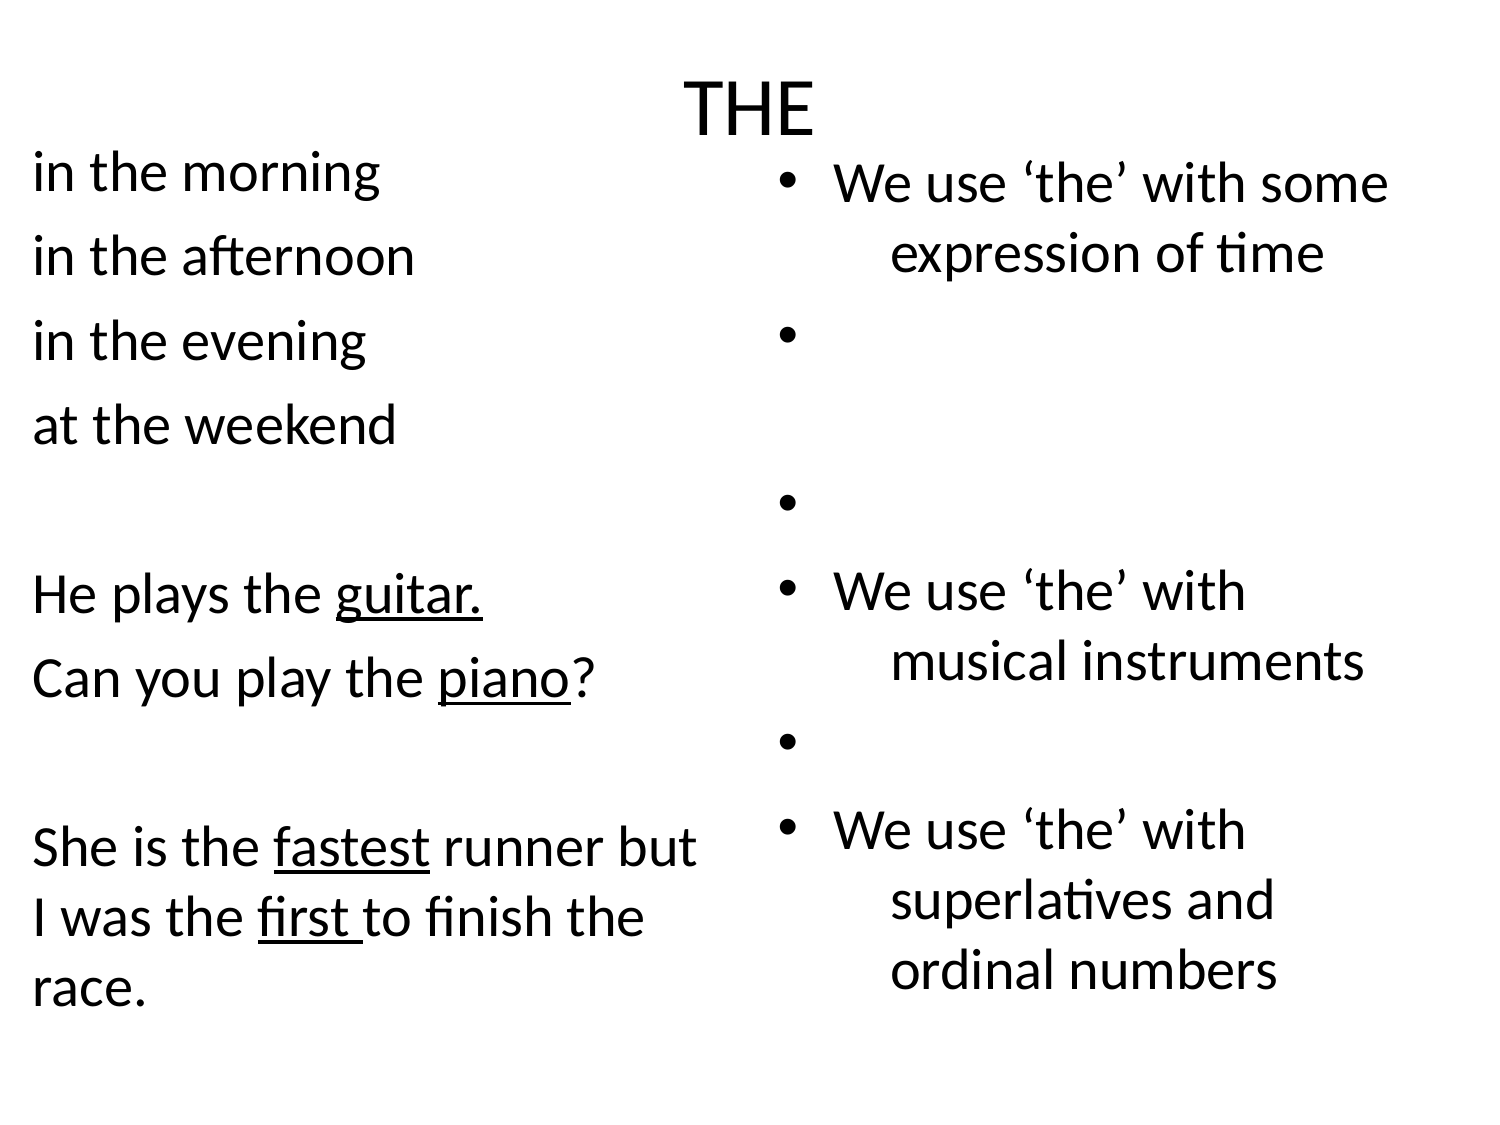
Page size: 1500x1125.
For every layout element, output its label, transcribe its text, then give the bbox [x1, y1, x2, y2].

list in the morning in the afternoon in the evening at the weekend He plays the guitar. Can you play the piano? She is the fastest runner but I was the first to finish the race. [17, 125, 738, 1095]
list We use ‘the’ with some expression of time We use ‘the’ with musical instruments We use ‘the’ with superlatives and ordinal numbers [762, 137, 1426, 1083]
title THE [75, 45, 1426, 126]
